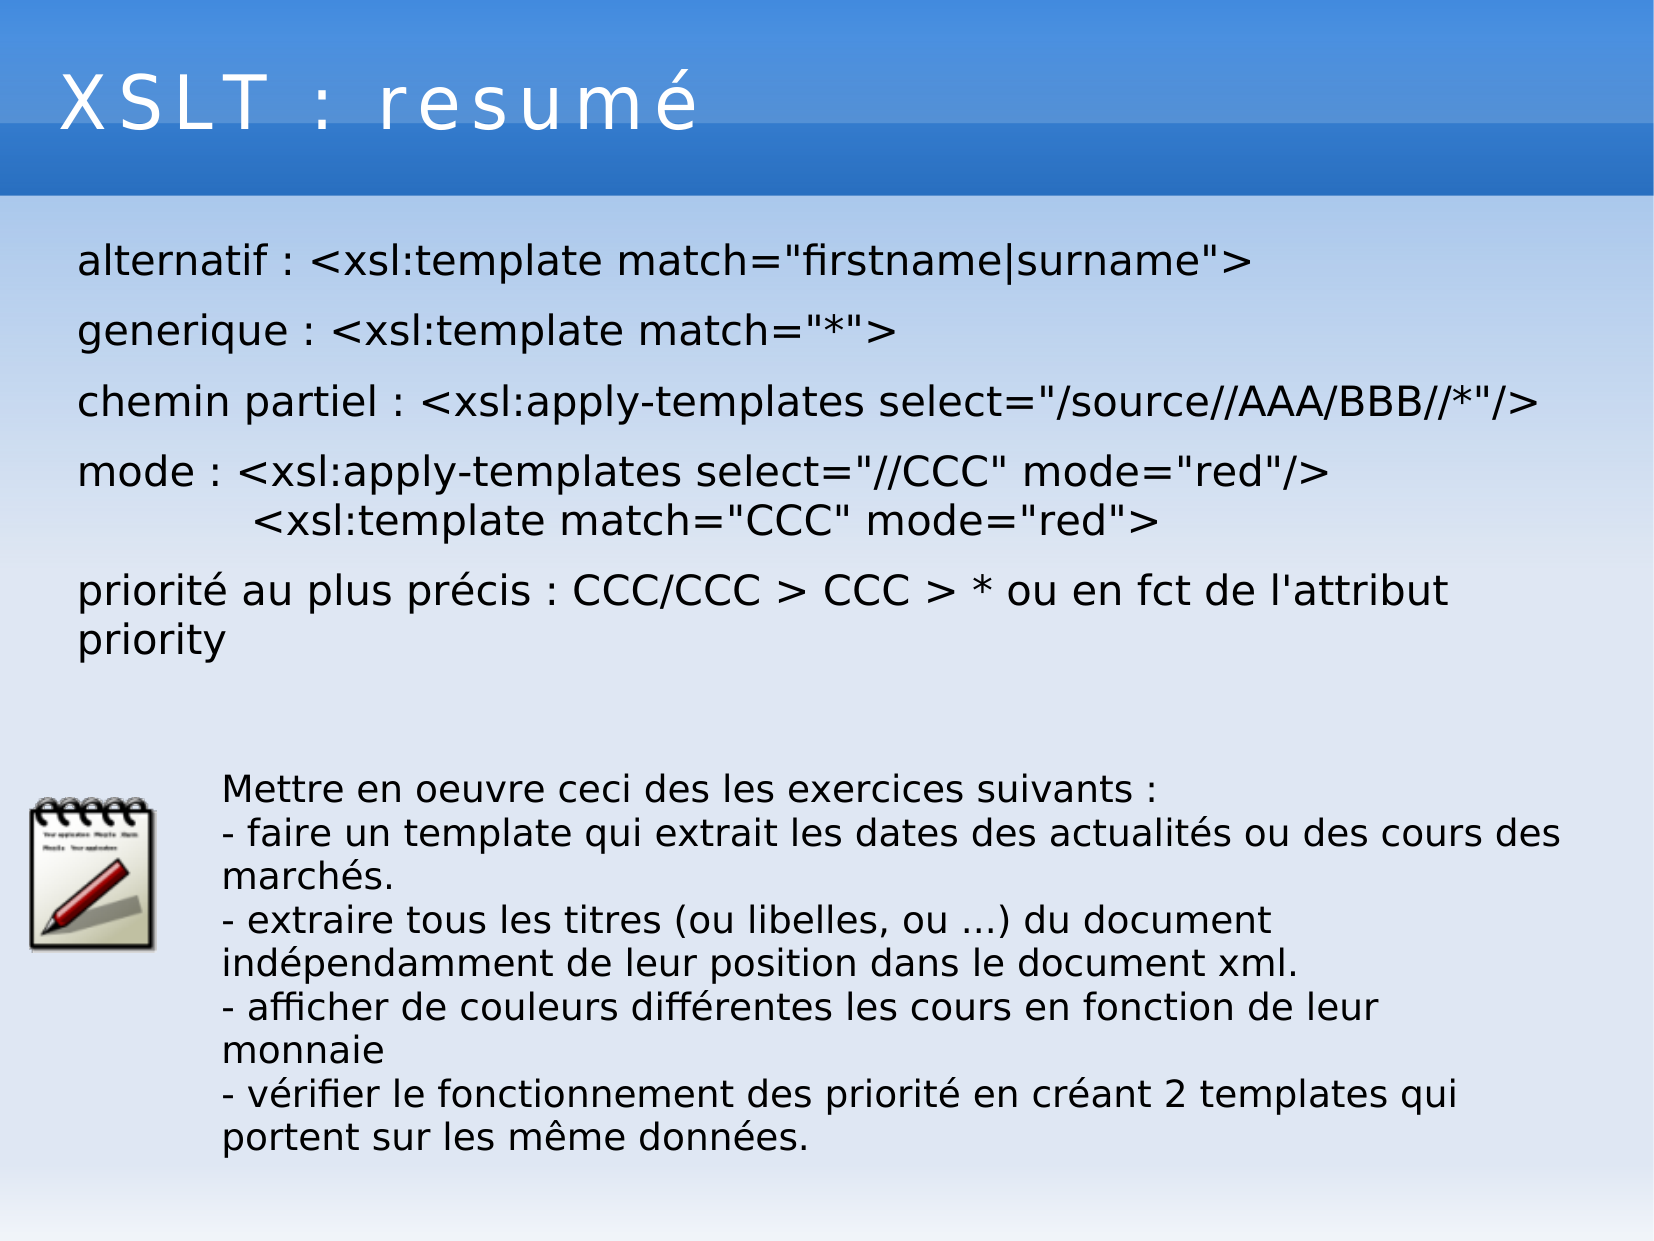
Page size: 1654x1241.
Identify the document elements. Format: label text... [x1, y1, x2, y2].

picture [0, 0, 1654, 1241]
title XSLT : resumé [59, 29, 1270, 178]
text_box Mettre en oeuvre ceci des les exercices suivants : - faire un template qui extrait les dates des actualités ou des cours des marchés. - extraire tous les titres (ou libelles, ou ...) du document indépendamment de leur position dans le document xml. - afficher de couleurs différentes les cours en fonction de leur monnaie - vérifier le fonctionnement des priorité en créant 2 templates qui portent sur les même données. [206, 760, 1588, 1216]
list alternatif : <xsl:template match="firstname|surname"> generique : <xsl:template match="*"> chemin partiel : <xsl:apply-templates select="/source//AAA/BBB//*"/> mode : <xsl:apply-templates select="//CCC" mode="red"/> <xsl:template match="CCC" mode="red"> priorité au plus précis : CCC/CCC > CCC > * ou en fct de l'attribut priority [76, 236, 1565, 698]
